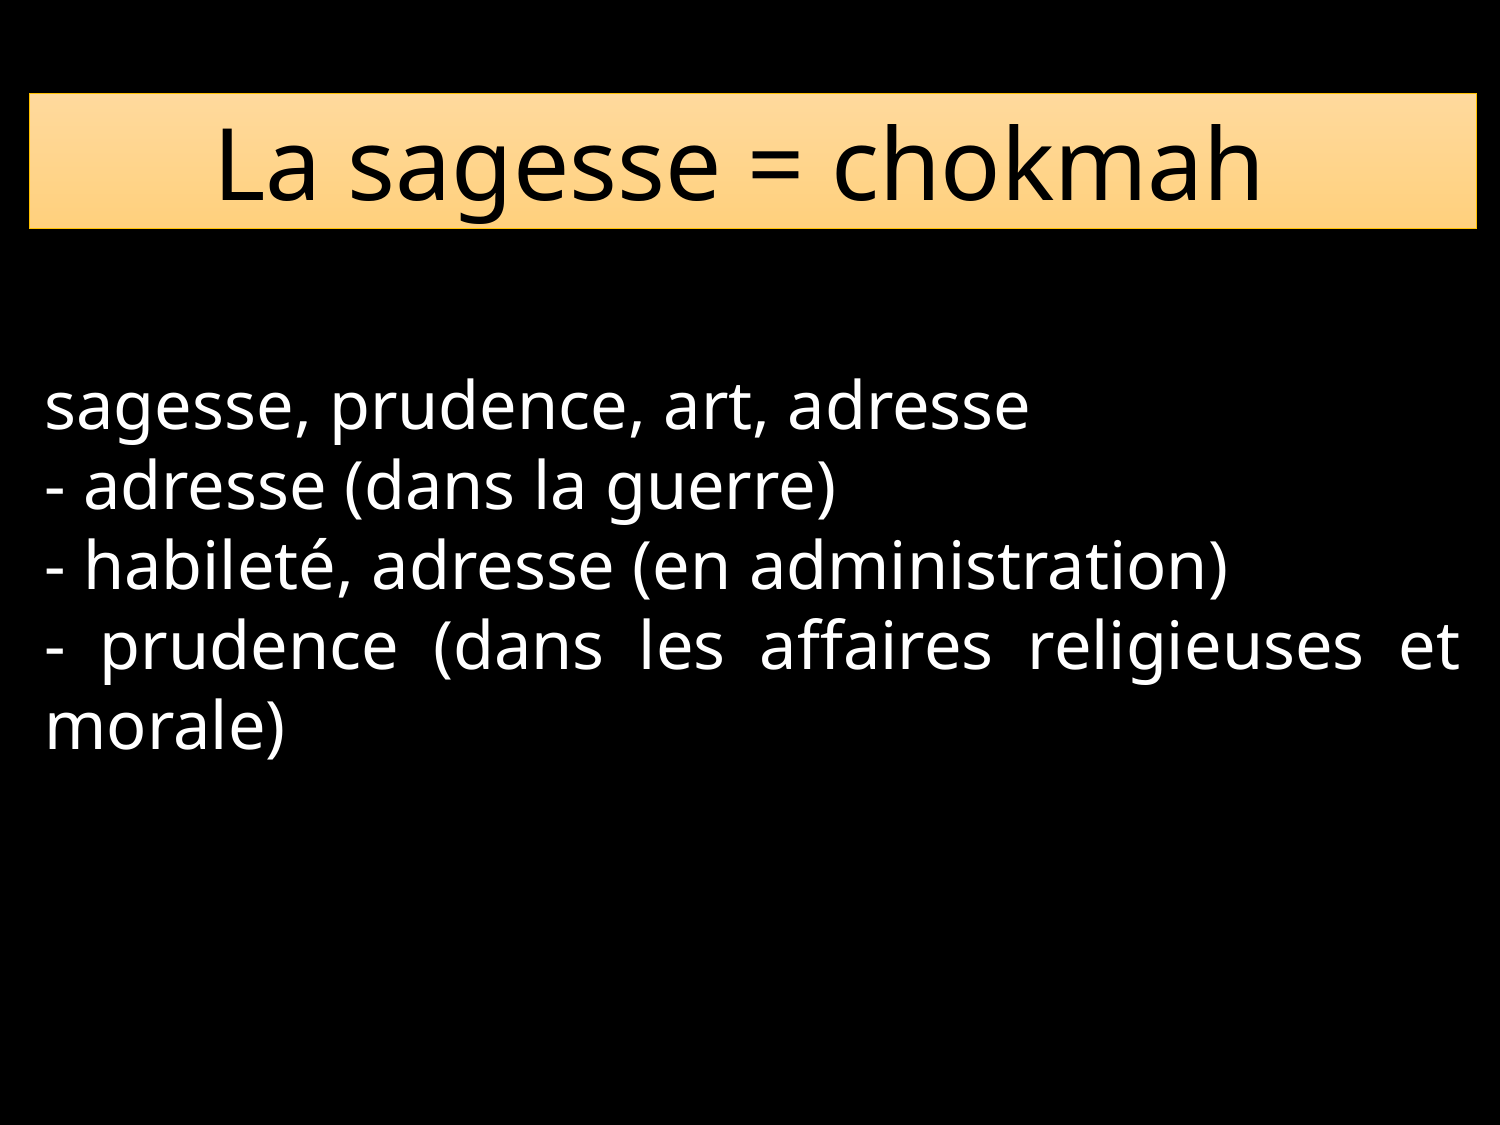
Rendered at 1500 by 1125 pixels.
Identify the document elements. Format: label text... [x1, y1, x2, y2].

text_box La sagesse = chokmah [29, 93, 1477, 229]
text_box sagesse, prudence, art, adresse - adresse (dans la guerre) - habileté, adresse (en administration) - prudence (dans les affaires religieuses et morale) [29, 355, 1477, 771]
